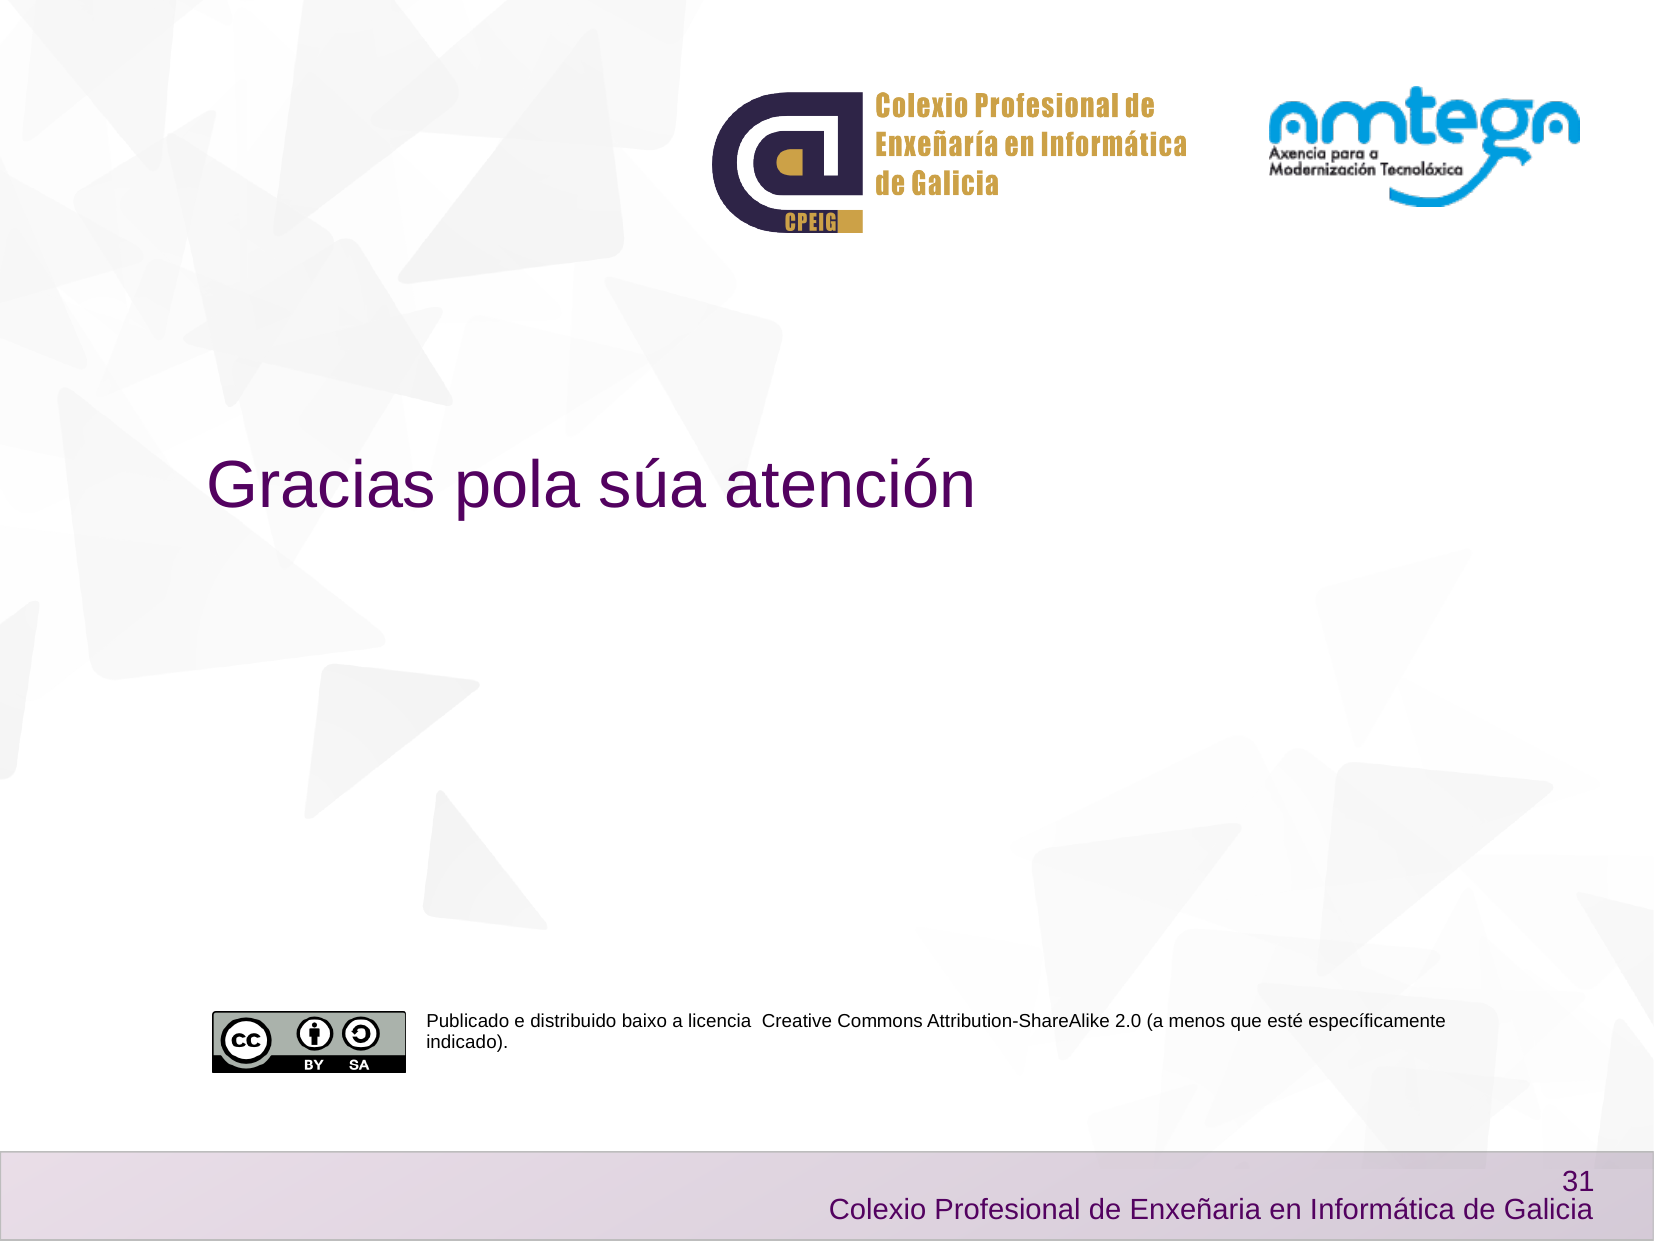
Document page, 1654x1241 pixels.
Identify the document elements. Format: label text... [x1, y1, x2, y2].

title Gracias pola súa atención [206, 395, 1477, 573]
picture [0, 0, 1186, 930]
picture [212, 1011, 406, 1073]
picture [915, 548, 1654, 1169]
picture [1269, 86, 1580, 207]
picture [1491, 107, 1518, 132]
